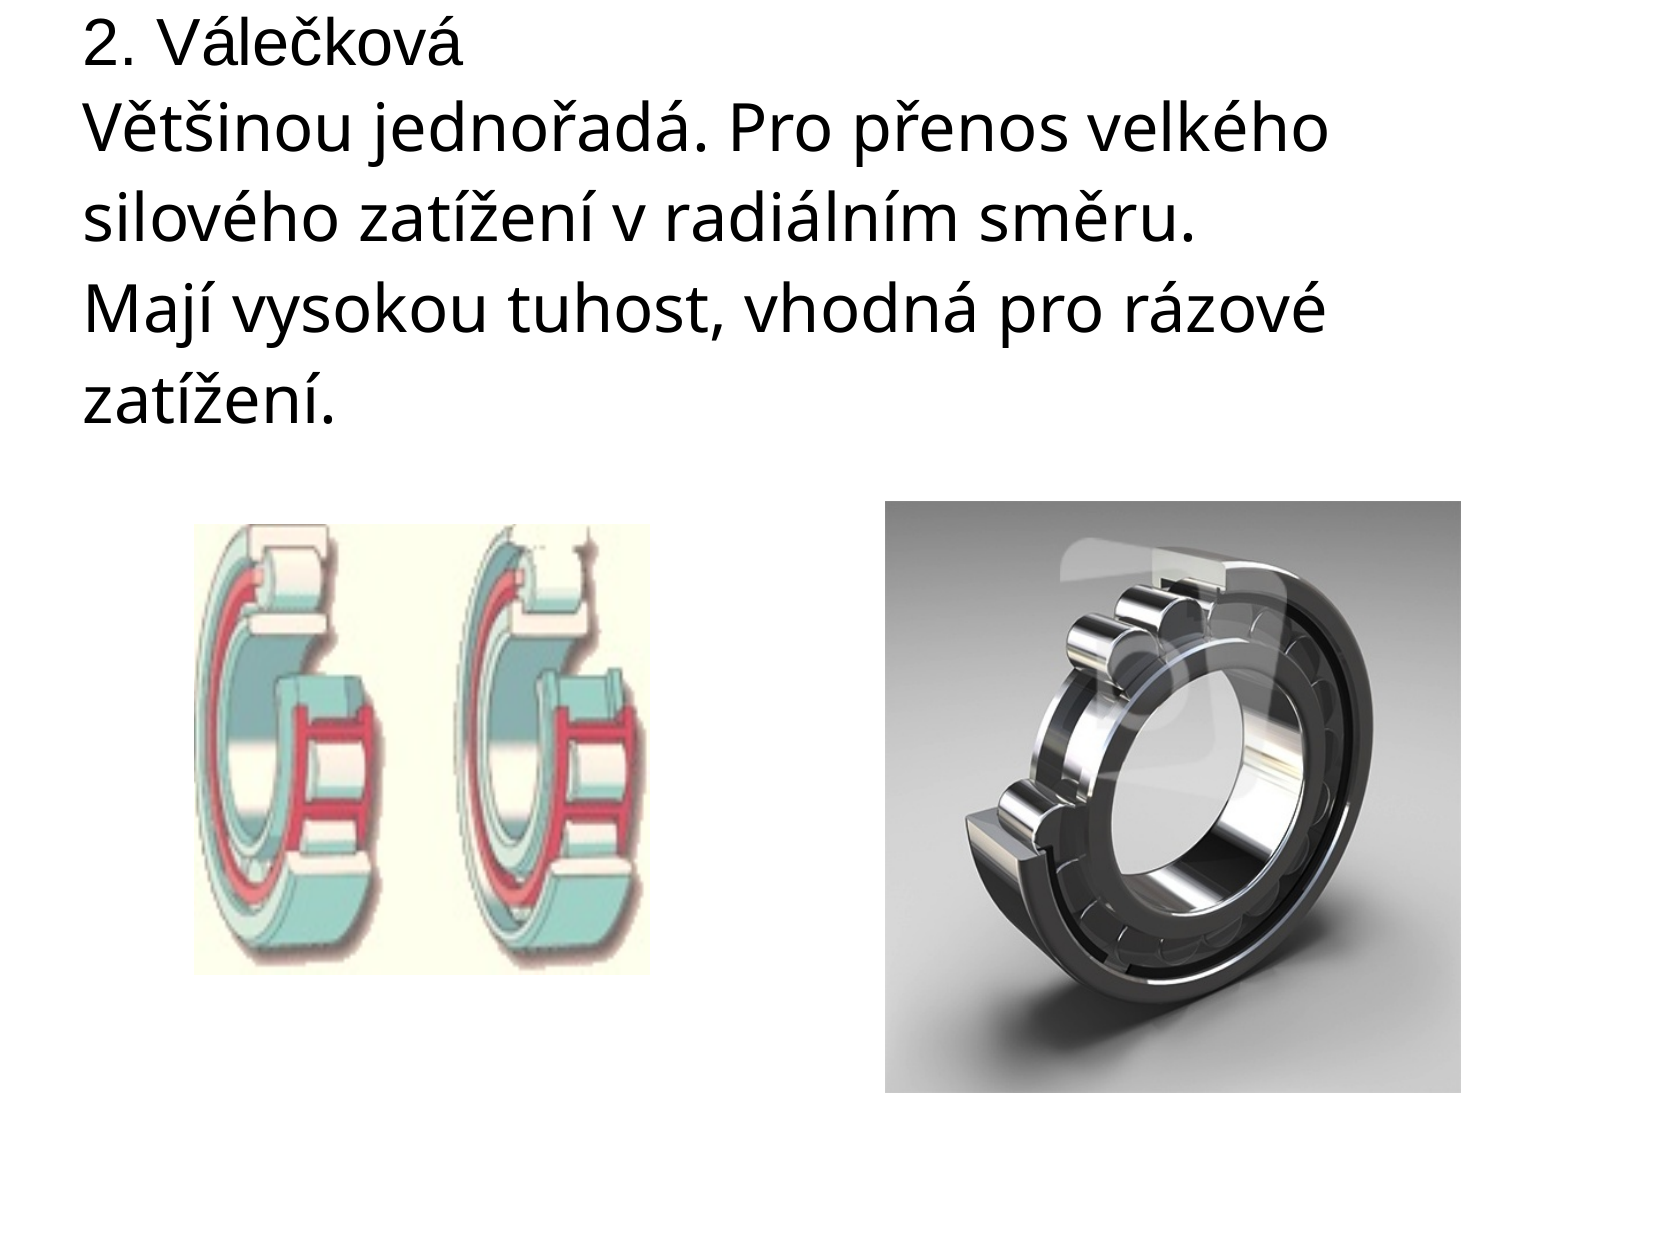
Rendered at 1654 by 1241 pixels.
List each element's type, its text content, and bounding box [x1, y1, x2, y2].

picture [194, 524, 650, 975]
subtitle 2. Válečková Většinou jednořadá. Pro přenos velkého silového zatížení v radiálním směru. Mají vysokou tuhost, vhodná pro rázové zatížení. [82, 56, 1571, 1102]
picture [885, 501, 1461, 1093]
